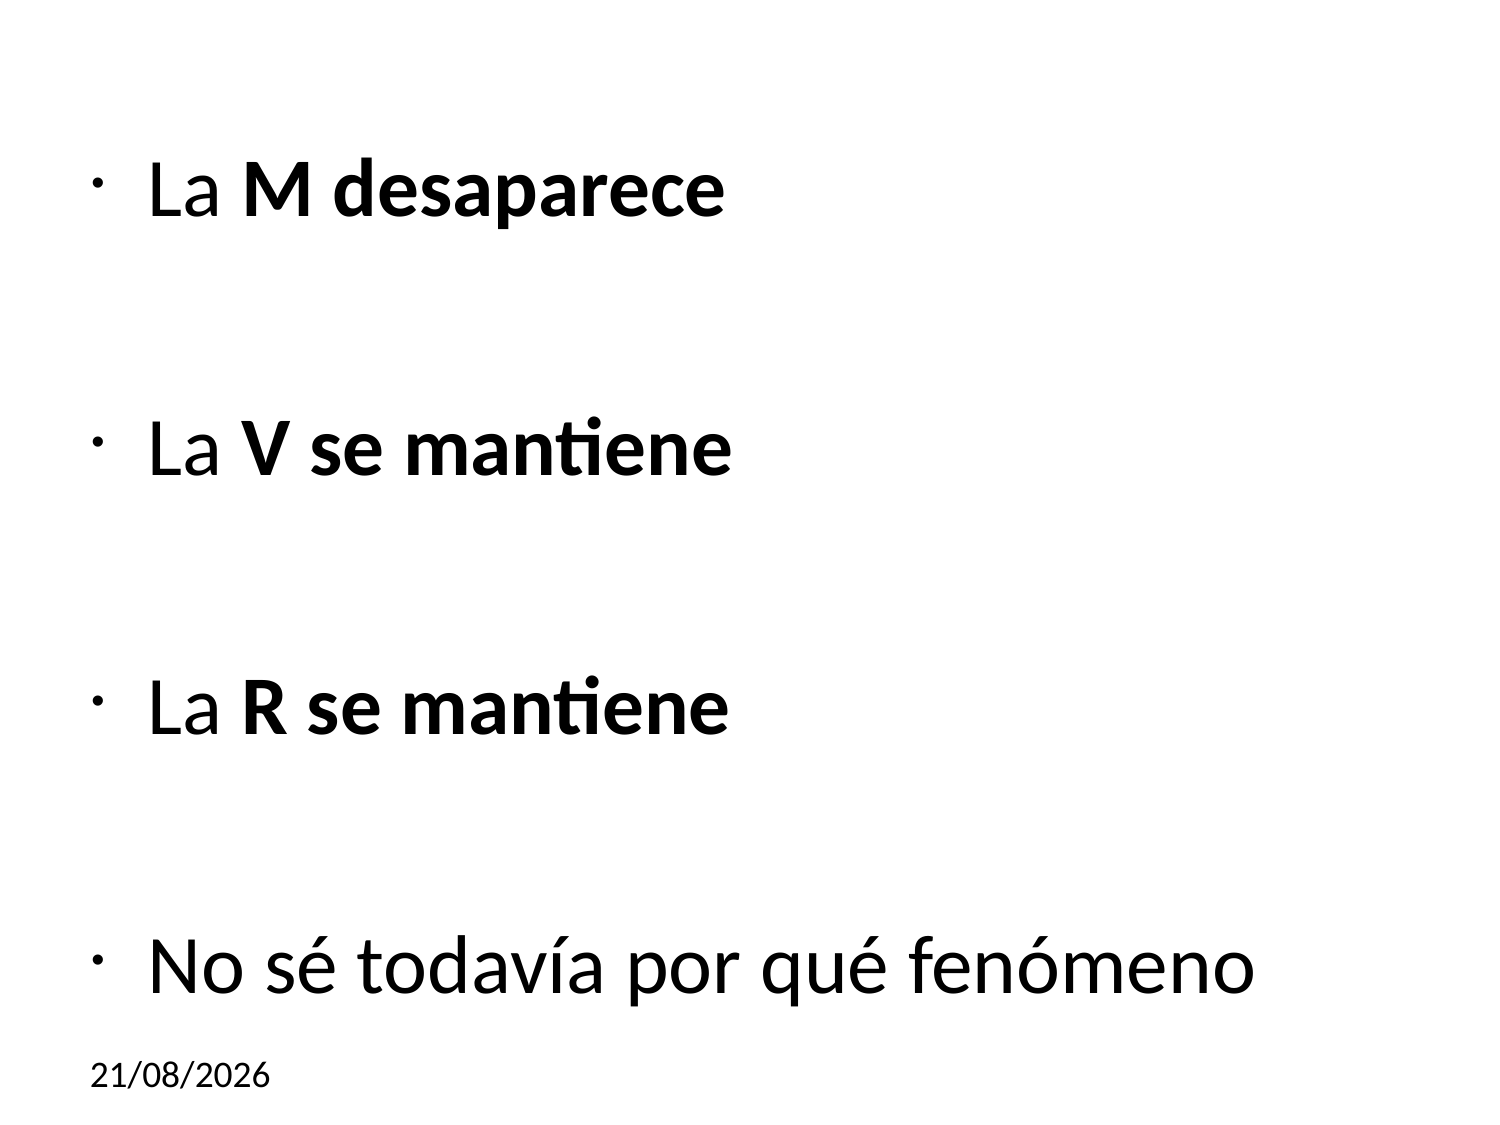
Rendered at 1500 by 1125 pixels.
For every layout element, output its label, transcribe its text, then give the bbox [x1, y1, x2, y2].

list La M desaparece La V se mantiene La R se mantiene No sé todavía por qué fenómeno [76, 125, 1427, 988]
